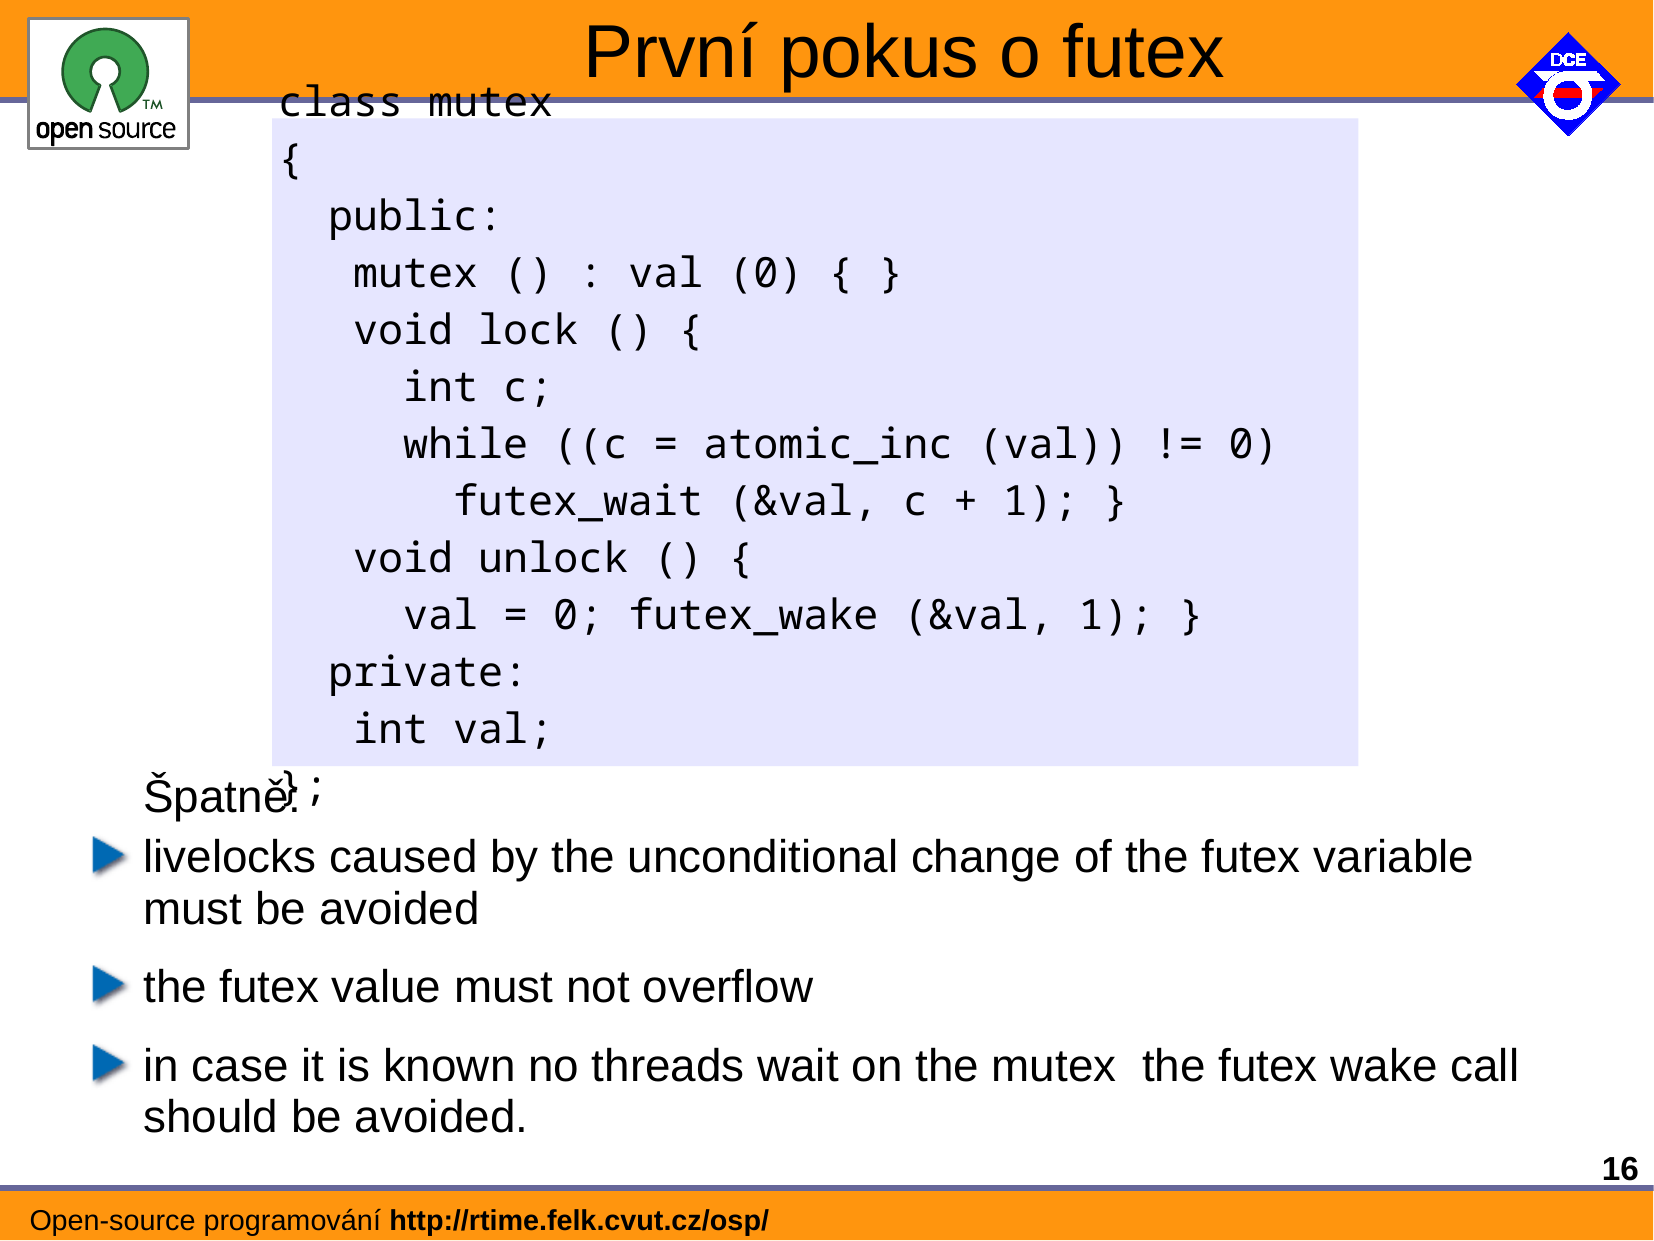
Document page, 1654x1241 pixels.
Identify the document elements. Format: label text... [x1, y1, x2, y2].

title První pokus o futex [178, 4, 1631, 98]
text_box class mutex { public: mutex () : val (0) { } void lock () { int c; while ((c = atomic_inc (val)) != 0) futex_wait (&val, c + 1); } void unlock () { val = 0; futex_wake (&val, 1); } private: int val; }; [272, 118, 1359, 767]
list Špatně: livelocks caused by the unconditional change of the futex variable must be avoided the futex value must not overﬂow in case it is known no threads wait on the mutex the futex wake call should be avoided. [72, 771, 1577, 1177]
